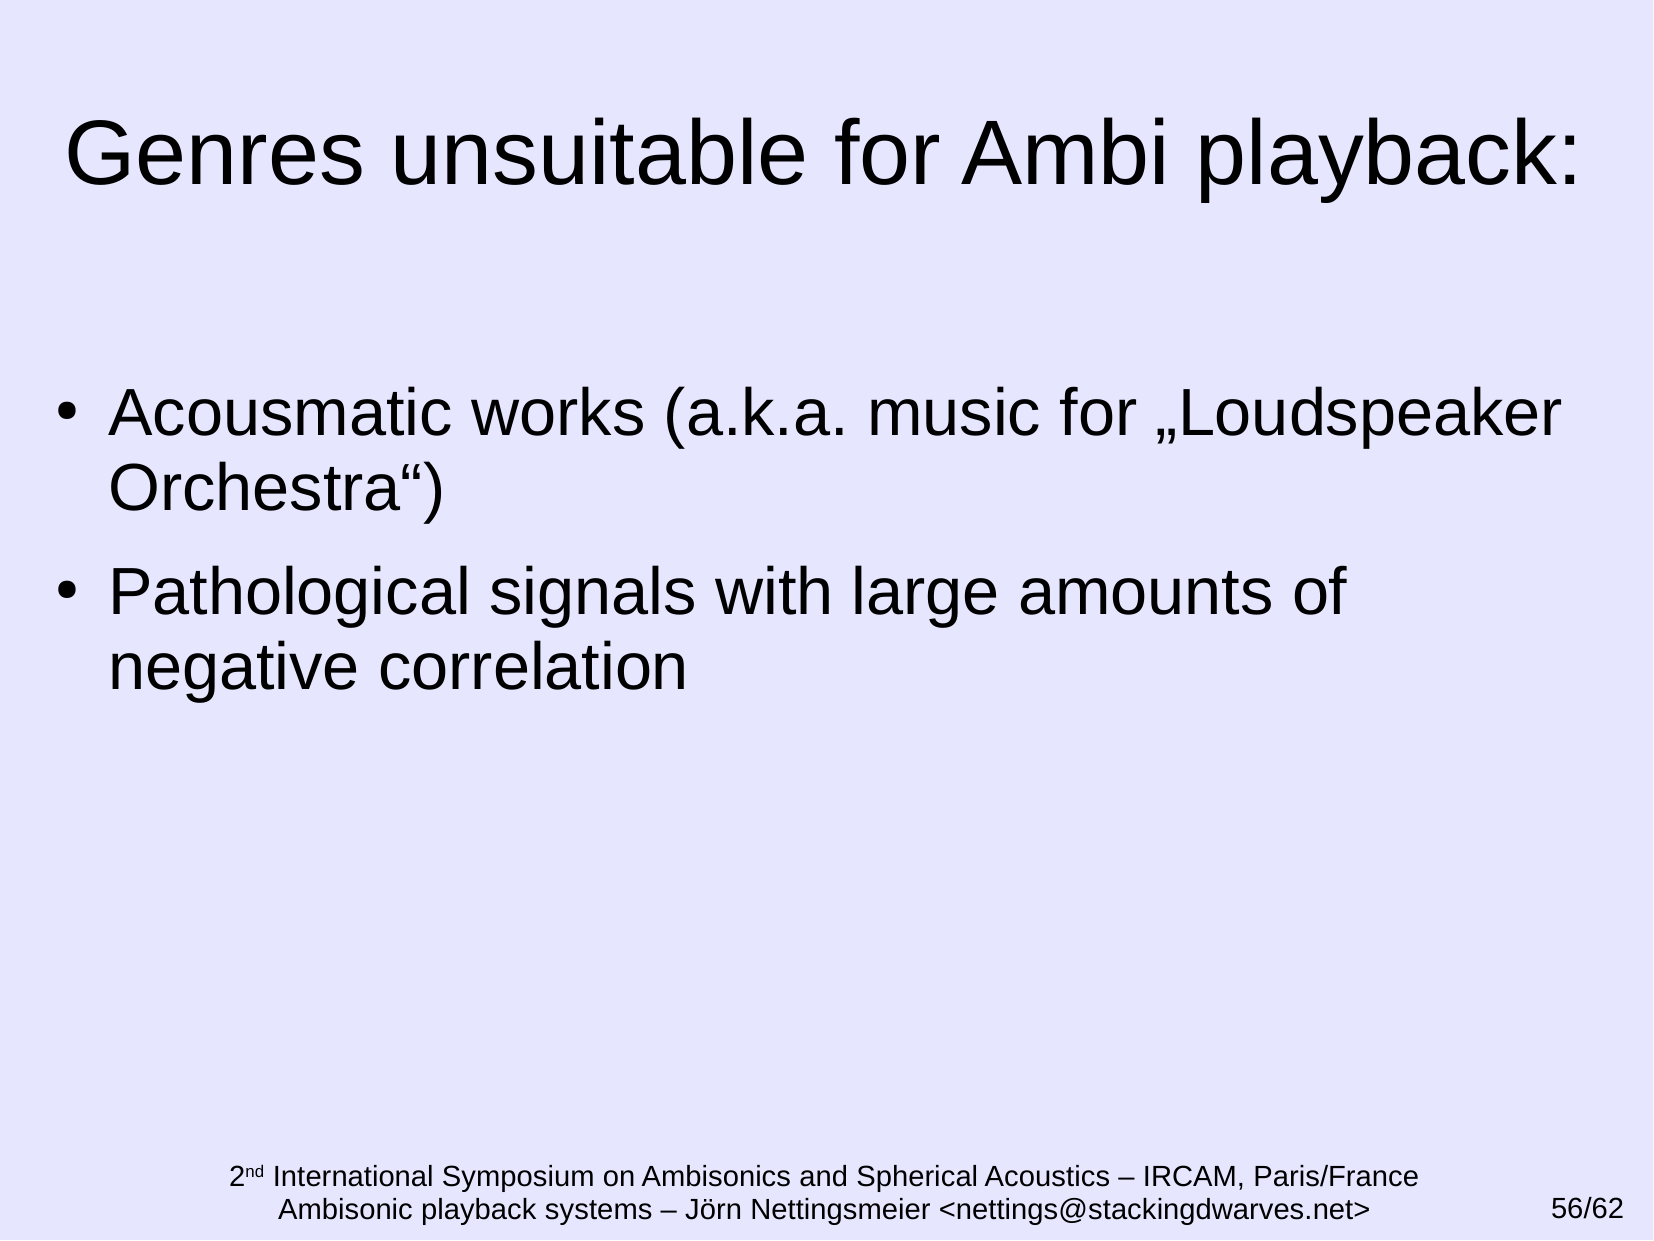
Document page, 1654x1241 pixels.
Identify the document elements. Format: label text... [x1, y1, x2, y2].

list Acousmatic works (a.k.a. music for „Loudspeaker Orchestra“) Pathological signals with large amounts of negative correlation [37, 375, 1613, 976]
title Genres unsuitable for Ambi playback: [37, 56, 1613, 250]
